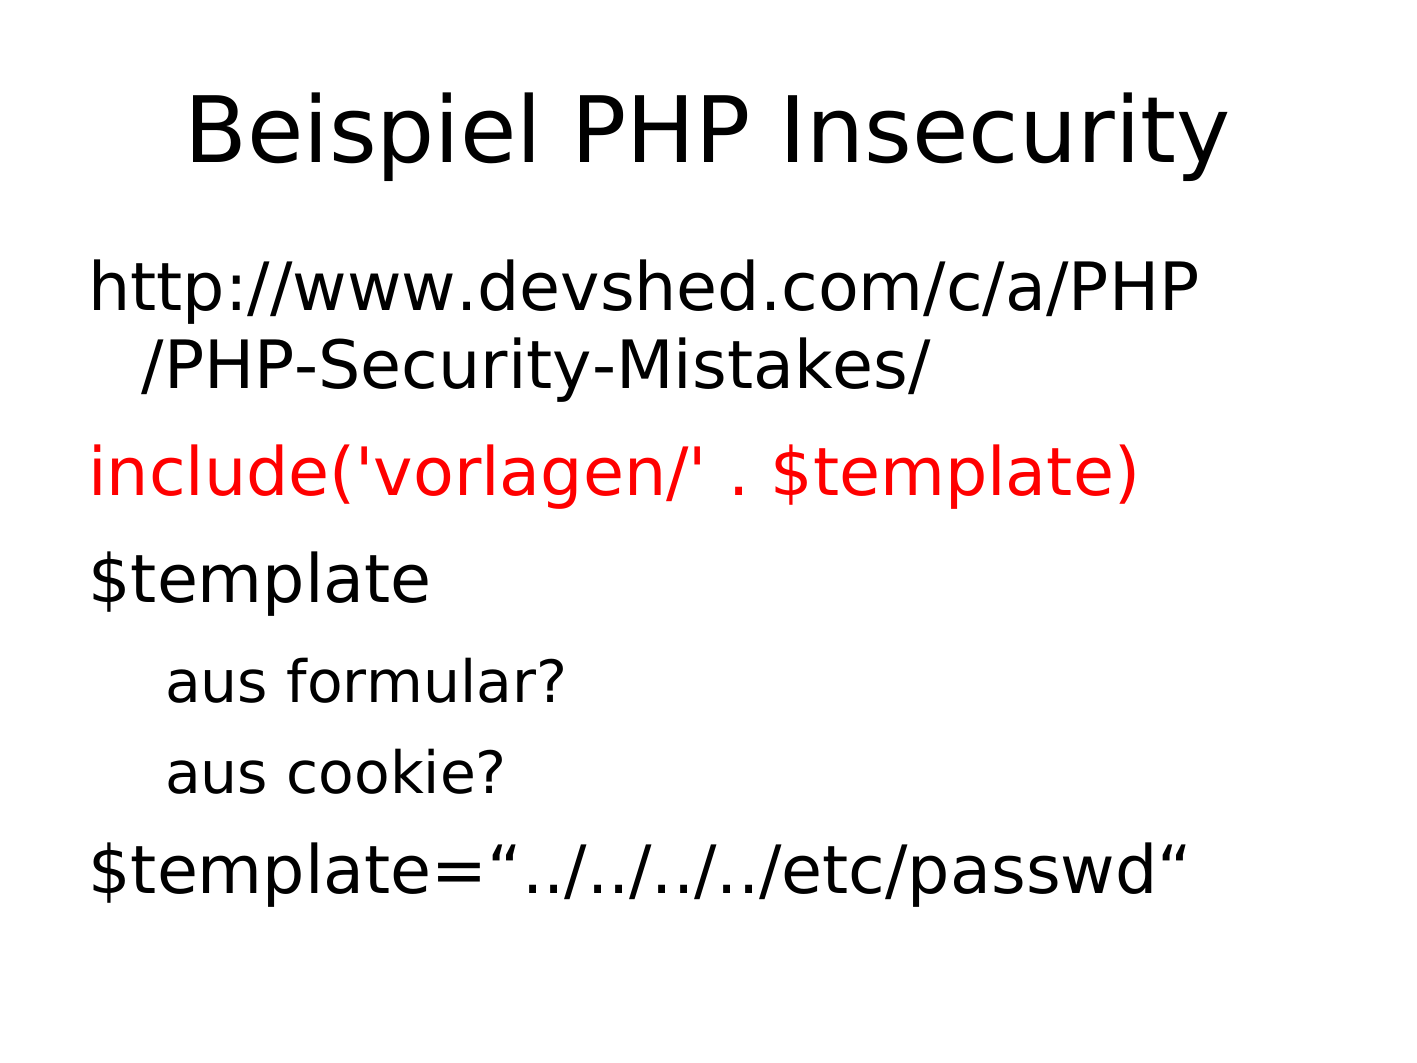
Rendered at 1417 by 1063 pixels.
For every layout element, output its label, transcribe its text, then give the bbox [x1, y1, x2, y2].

title Beispiel PHP Insecurity [70, 49, 1346, 213]
list http://www.devshed.com/c/a/PHP /PHP-Security-Mistakes/ include('vorlagen/' . $template) $template aus formular? aus cookie? $template=“../../../../etc/passwd“ [70, 248, 1346, 936]
